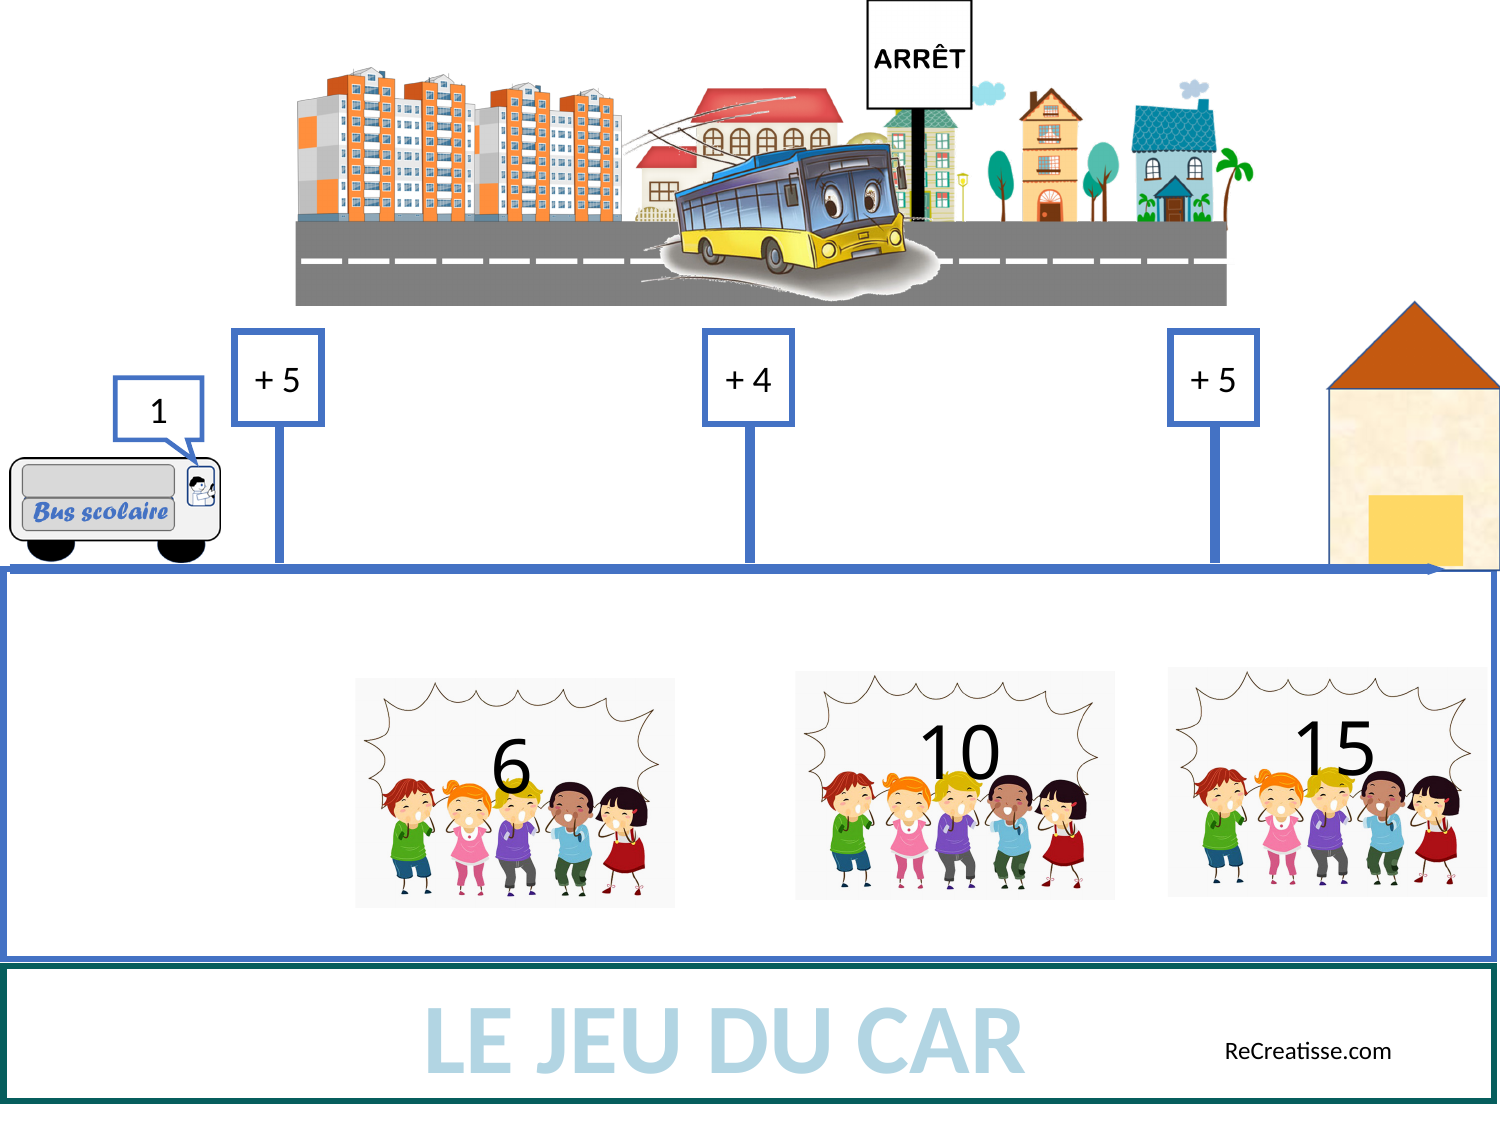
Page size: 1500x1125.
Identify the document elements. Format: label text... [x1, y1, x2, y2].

picture [295, 0, 1261, 306]
text_box + 5 [235, 332, 321, 424]
text_box 6 [476, 711, 549, 816]
picture [1167, 667, 1488, 897]
text_box 10 [902, 697, 1018, 802]
text_box 1 [115, 377, 202, 461]
picture [9, 457, 221, 563]
text_box ReCreatisse.com [1210, 1027, 1408, 1073]
text_box LE JEU DU CAR [3, 966, 1494, 1101]
text_box + 4 [705, 332, 792, 424]
text_box 15 [1277, 693, 1393, 798]
picture [355, 678, 676, 908]
text_box [3, 569, 1494, 959]
text_box + 5 [1170, 332, 1257, 424]
picture [795, 671, 1115, 900]
picture [1325, 300, 1500, 580]
